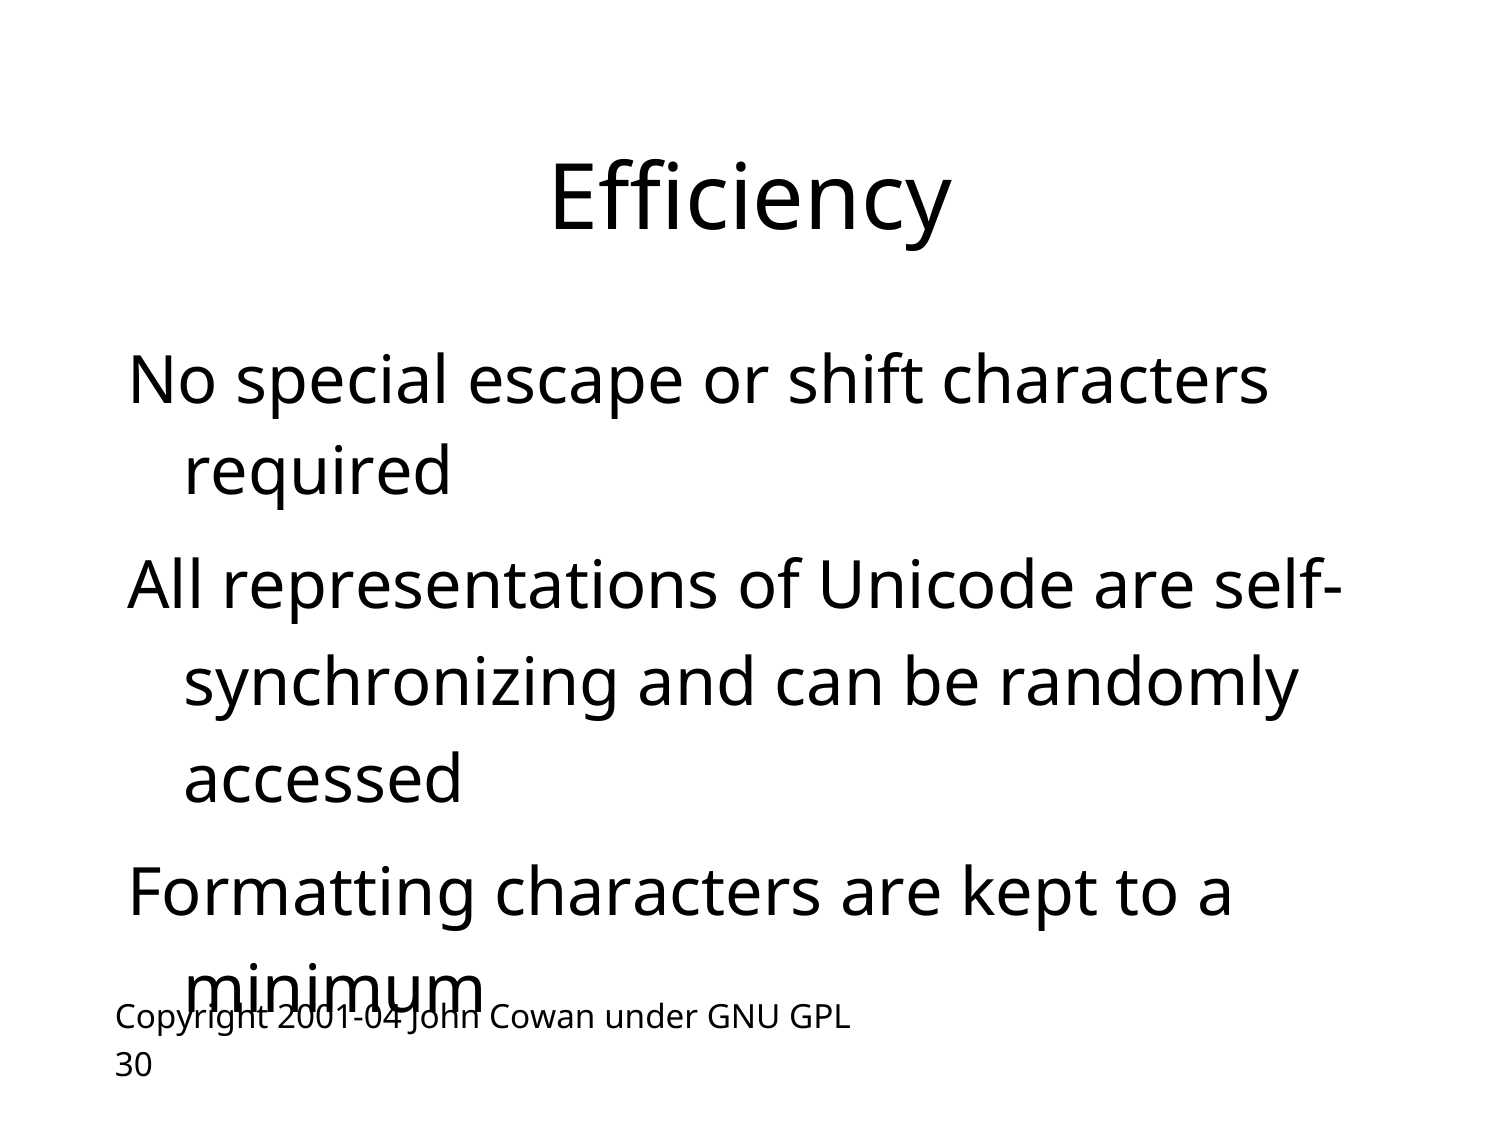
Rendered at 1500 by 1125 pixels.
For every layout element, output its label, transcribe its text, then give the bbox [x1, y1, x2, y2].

list No special escape or shift characters required All representations of Unicode are self-synchronizing and can be randomly accessed Formatting characters are kept to a minimum [112, 324, 1388, 1000]
title Efficiency [112, 99, 1388, 288]
